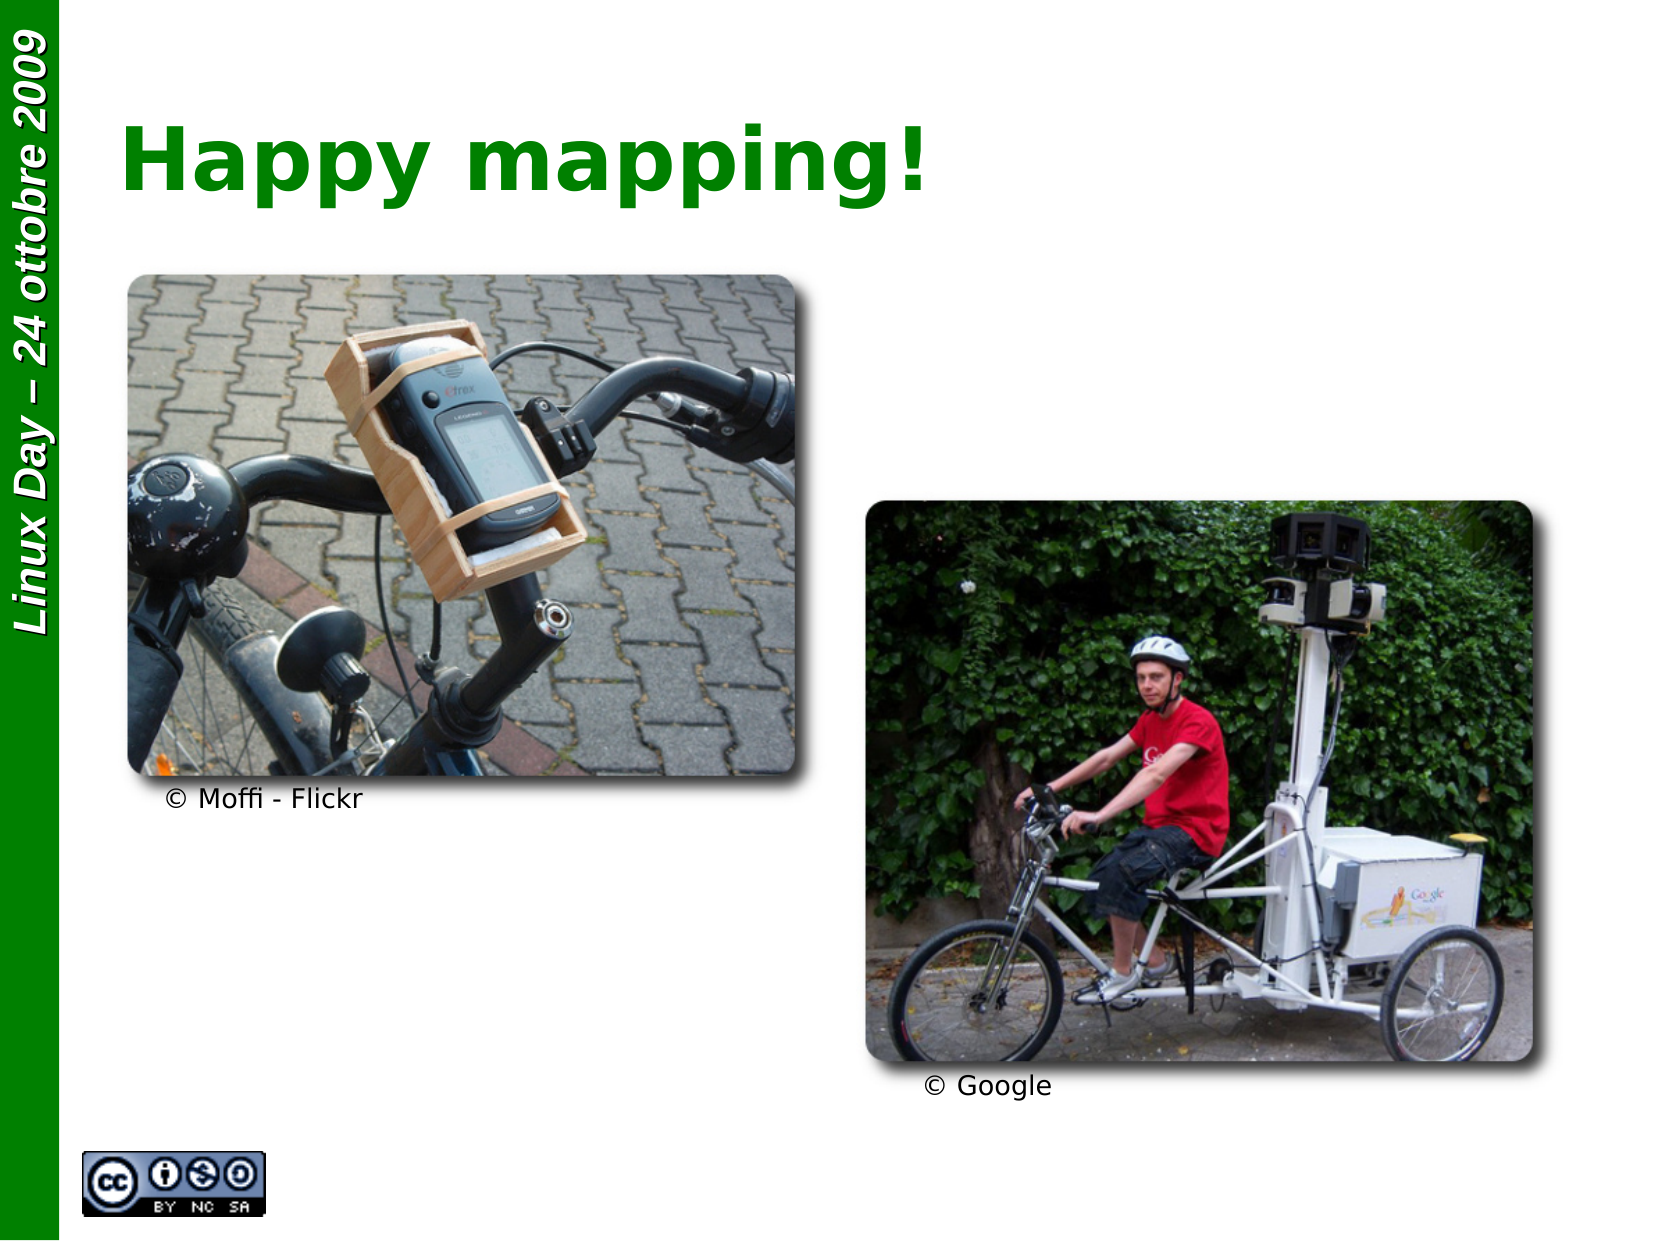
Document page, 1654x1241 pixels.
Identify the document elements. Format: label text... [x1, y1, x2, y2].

picture [118, 265, 827, 808]
text_box © Google [906, 1062, 1068, 1110]
title Happy mapping! [118, 64, 1394, 257]
picture [82, 1151, 266, 1217]
picture [856, 491, 1565, 1093]
text_box © Moffi - Flickr [147, 775, 378, 822]
